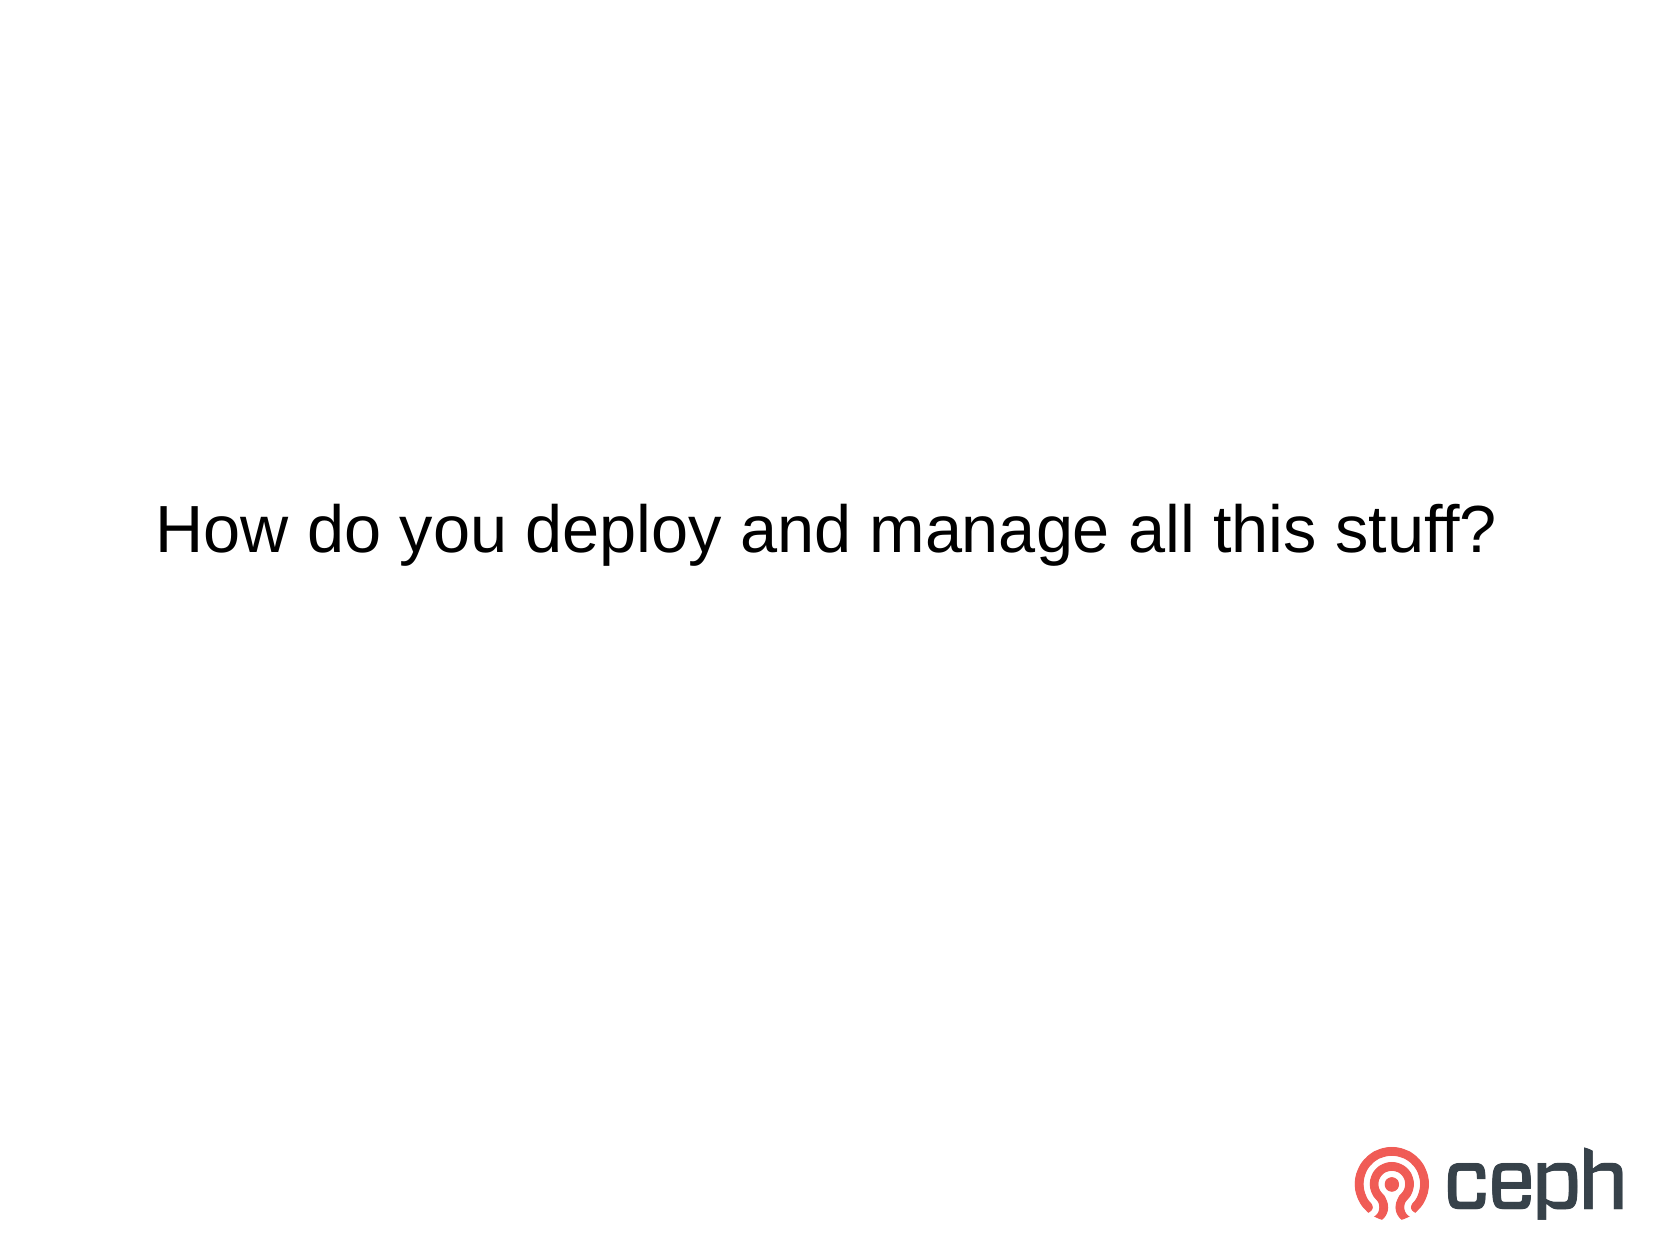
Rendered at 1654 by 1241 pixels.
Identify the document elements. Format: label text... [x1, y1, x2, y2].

subtitle How do you deploy and manage all this stuff? [82, 49, 1571, 1010]
picture [1308, 1100, 1654, 1241]
